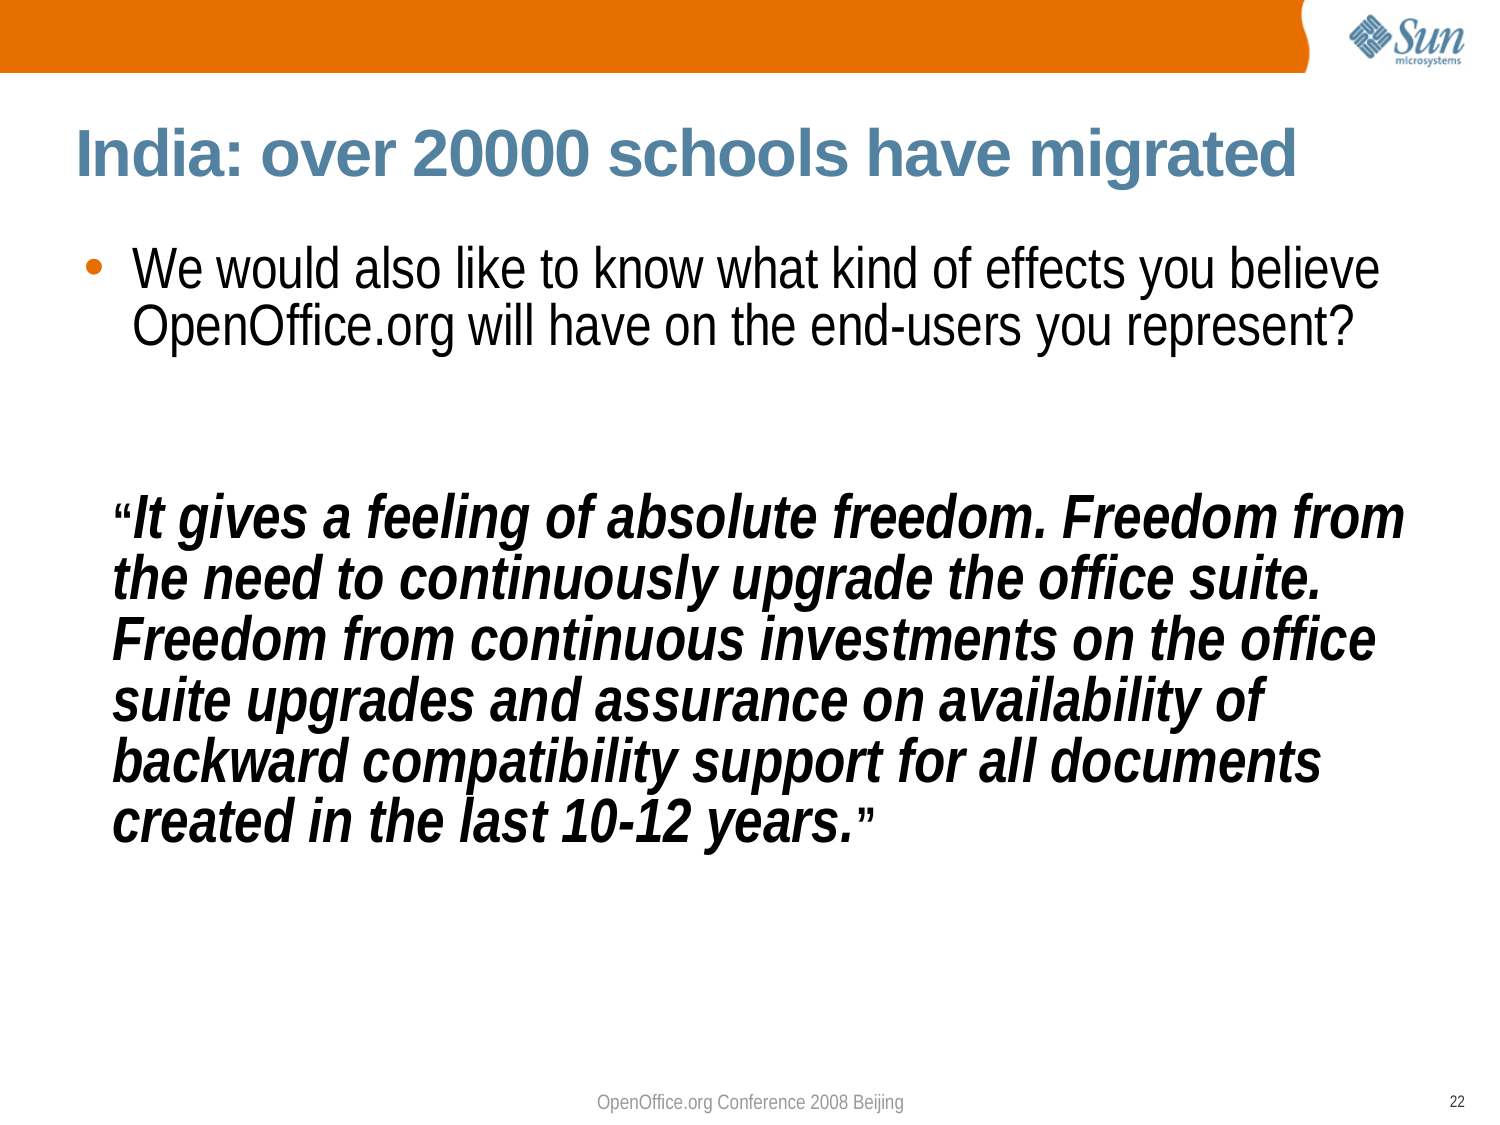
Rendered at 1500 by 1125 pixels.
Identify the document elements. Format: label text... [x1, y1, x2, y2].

title India: over 20000 schools have migrated [75, 123, 1437, 227]
text_box “It gives a feeling of absolute freedom. Freedom from the need to continuously upgrade the office suite. Freedom from continuous investments on the office suite upgrades and assurance on availability of backward compatibility support for all documents created in the last 10-12 years.” [112, 489, 1426, 863]
list We would also like to know what kind of effects you believe OpenOffice.org will have on the end-users you represent? [64, 243, 1401, 393]
picture [0, 0, 1500, 73]
